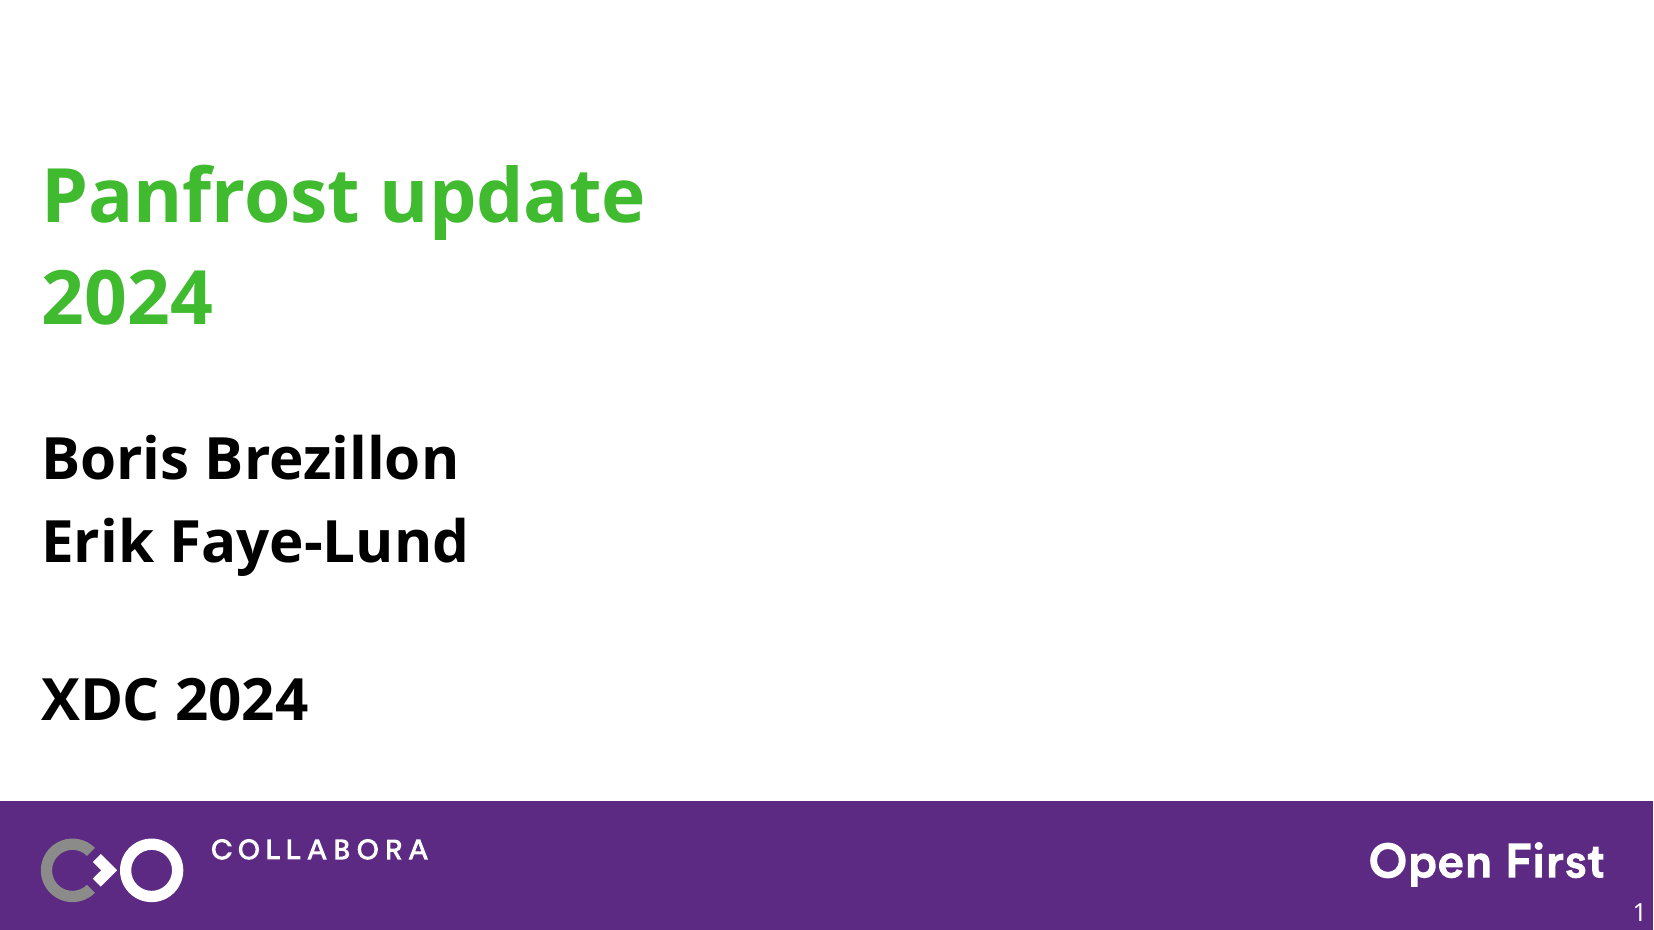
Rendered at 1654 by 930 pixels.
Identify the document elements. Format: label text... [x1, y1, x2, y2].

title Panfrost update 2024 [41, 132, 820, 357]
subtitle Boris Brezillon Erik Faye-Lund XDC 2024 [41, 378, 1613, 771]
